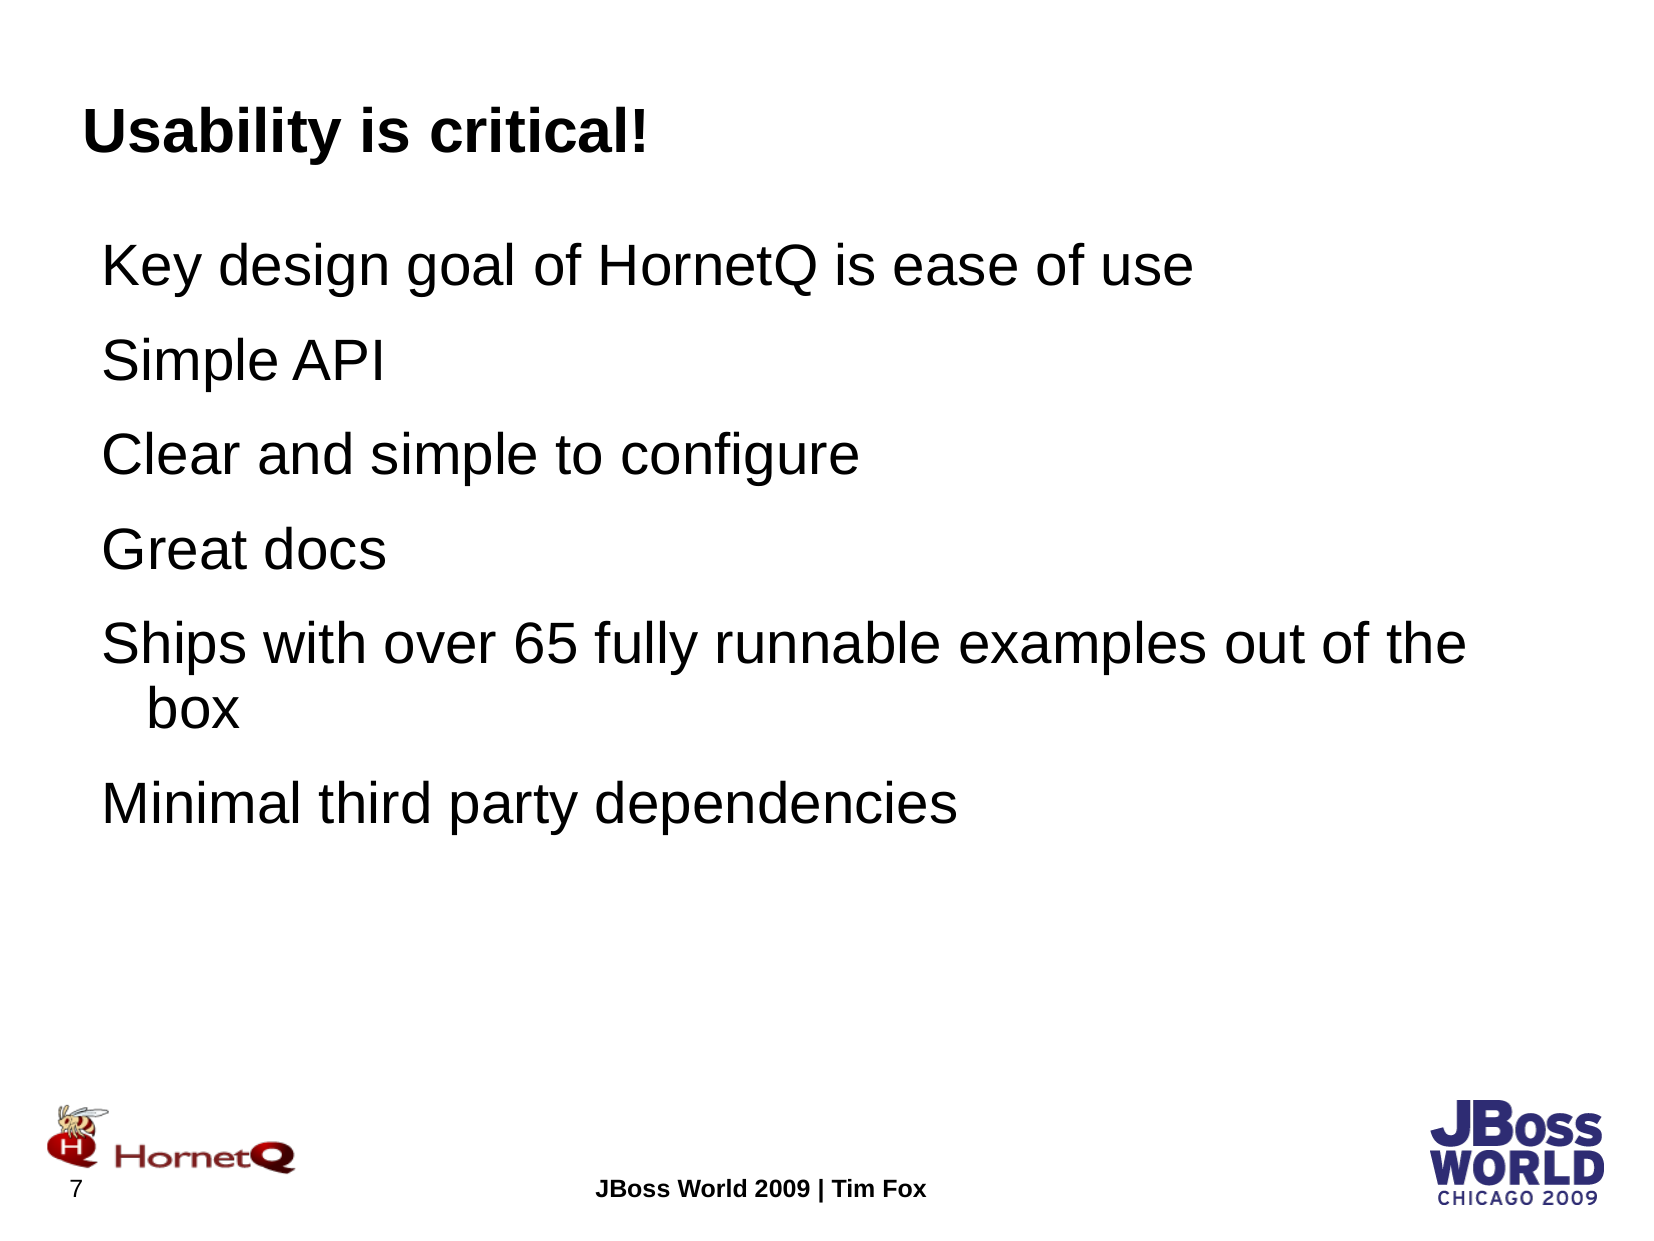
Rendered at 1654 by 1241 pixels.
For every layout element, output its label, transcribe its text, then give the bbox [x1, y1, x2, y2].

picture [1430, 1099, 1604, 1212]
title Usability is critical! [82, 37, 1571, 226]
picture [46, 1101, 297, 1177]
list Key design goal of HornetQ is ease of use Simple API Clear and simple to configure Great docs Ships with over 65 fully runnable examples out of the box Minimal third party dependencies [86, 232, 1576, 987]
